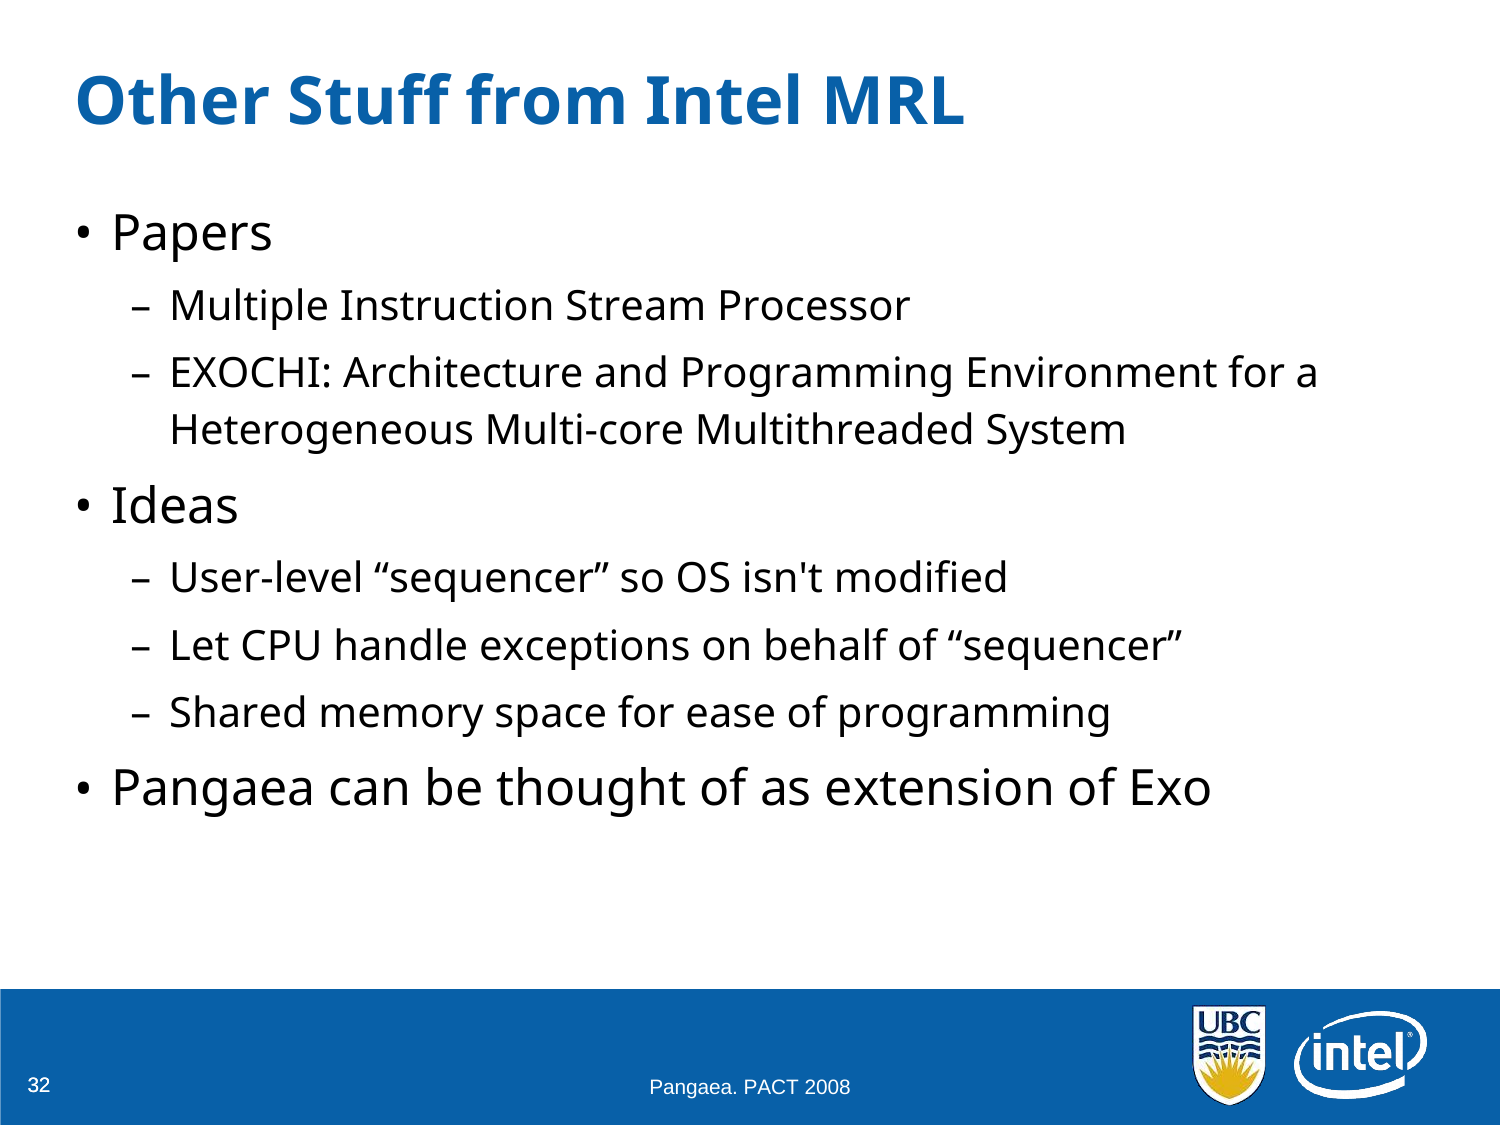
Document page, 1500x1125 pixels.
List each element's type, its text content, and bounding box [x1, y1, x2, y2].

picture [1192, 1005, 1266, 1106]
list Papers Multiple Instruction Stream Processor EXOCHI: Architecture and Programming Environment for a Heterogeneous Multi-core Multithreaded System Ideas User-level “sequencer” so OS isn't modified Let CPU handle exceptions on behalf of “sequencer” Shared memory space for ease of programming Pangaea can be thought of as extension of Exo [74, 197, 1427, 992]
title Other Stuff from Intel MRL [74, 25, 1427, 172]
picture [1294, 1011, 1427, 1099]
